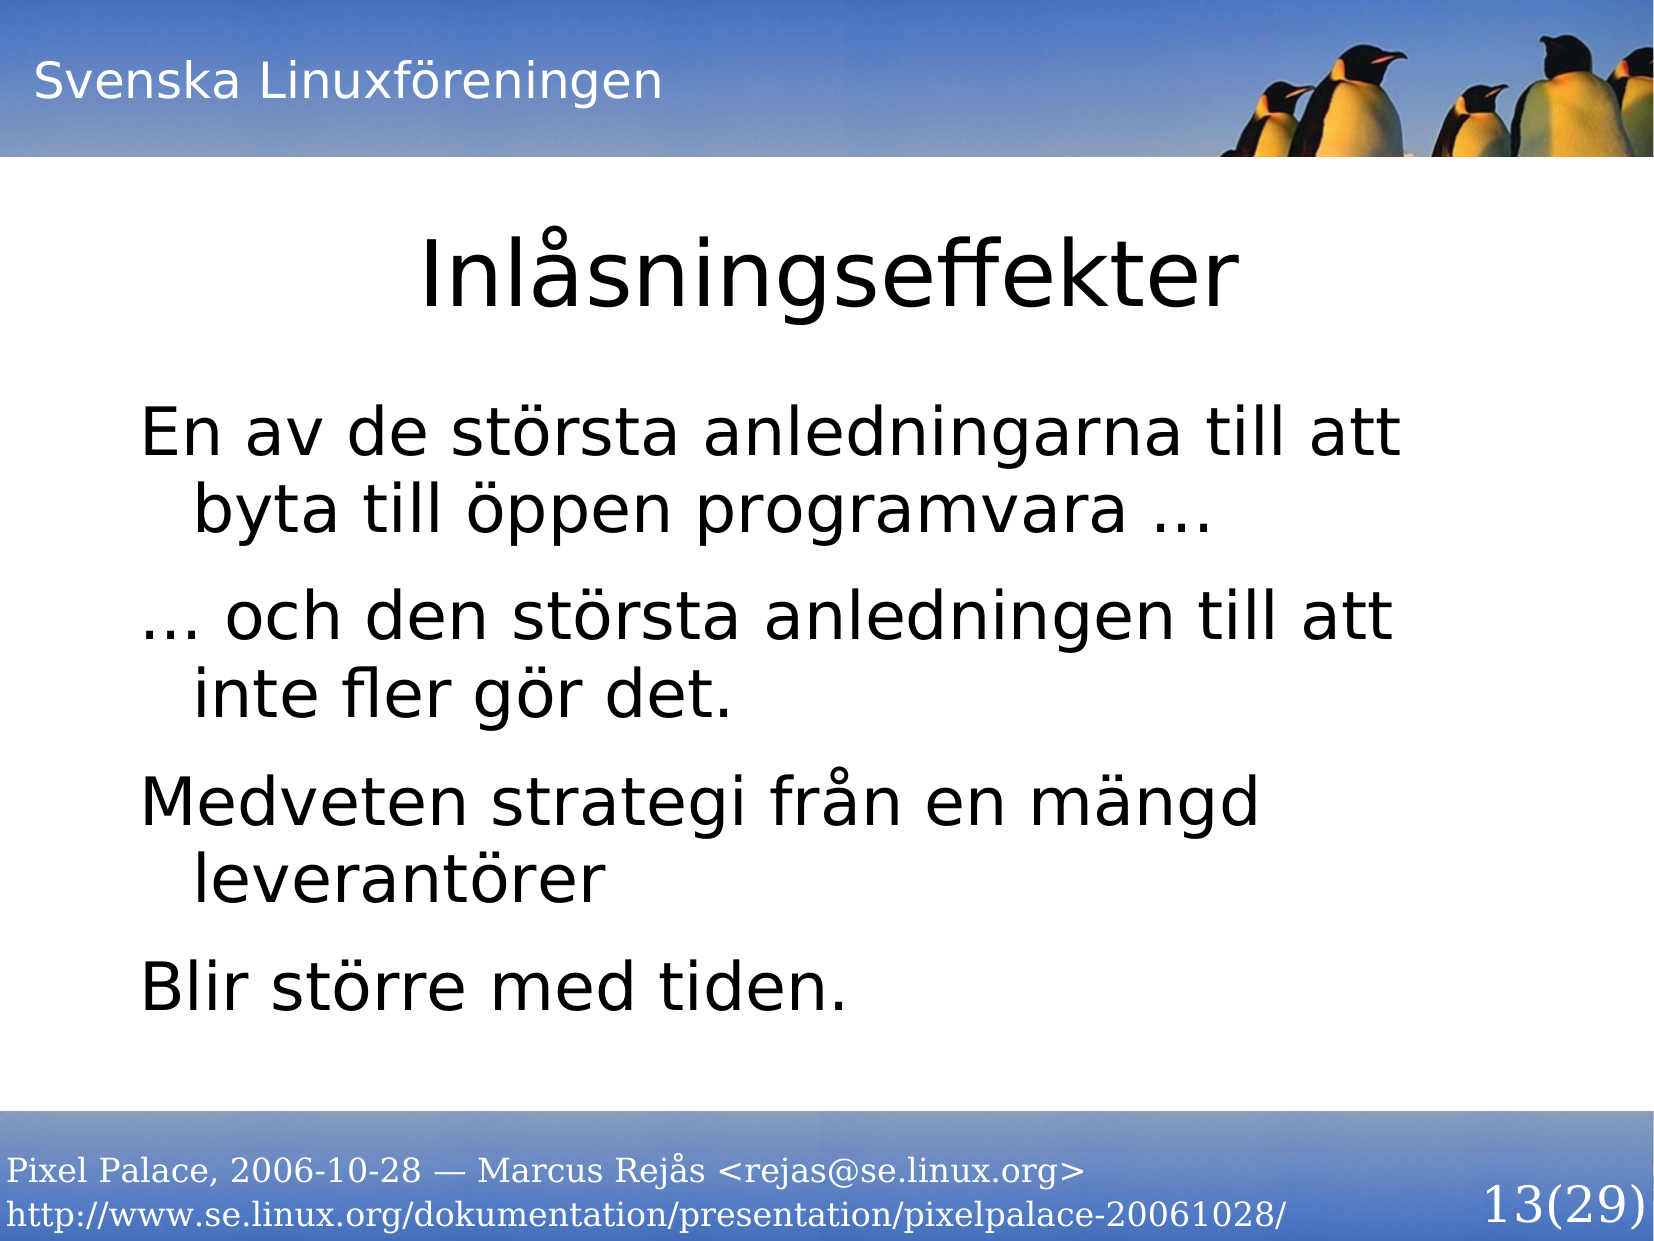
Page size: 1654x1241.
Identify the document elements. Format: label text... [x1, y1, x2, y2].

picture [0, 0, 1654, 157]
title Inlåsningseffekter [123, 160, 1537, 389]
picture [0, 1111, 1654, 1241]
list En av de största anledningarna till att byta till öppen programvara ... ... och den största anledningen till att inte fler gör det. Medveten strategi från en mängd leverantörer Blir större med tiden. [121, 392, 1534, 1092]
